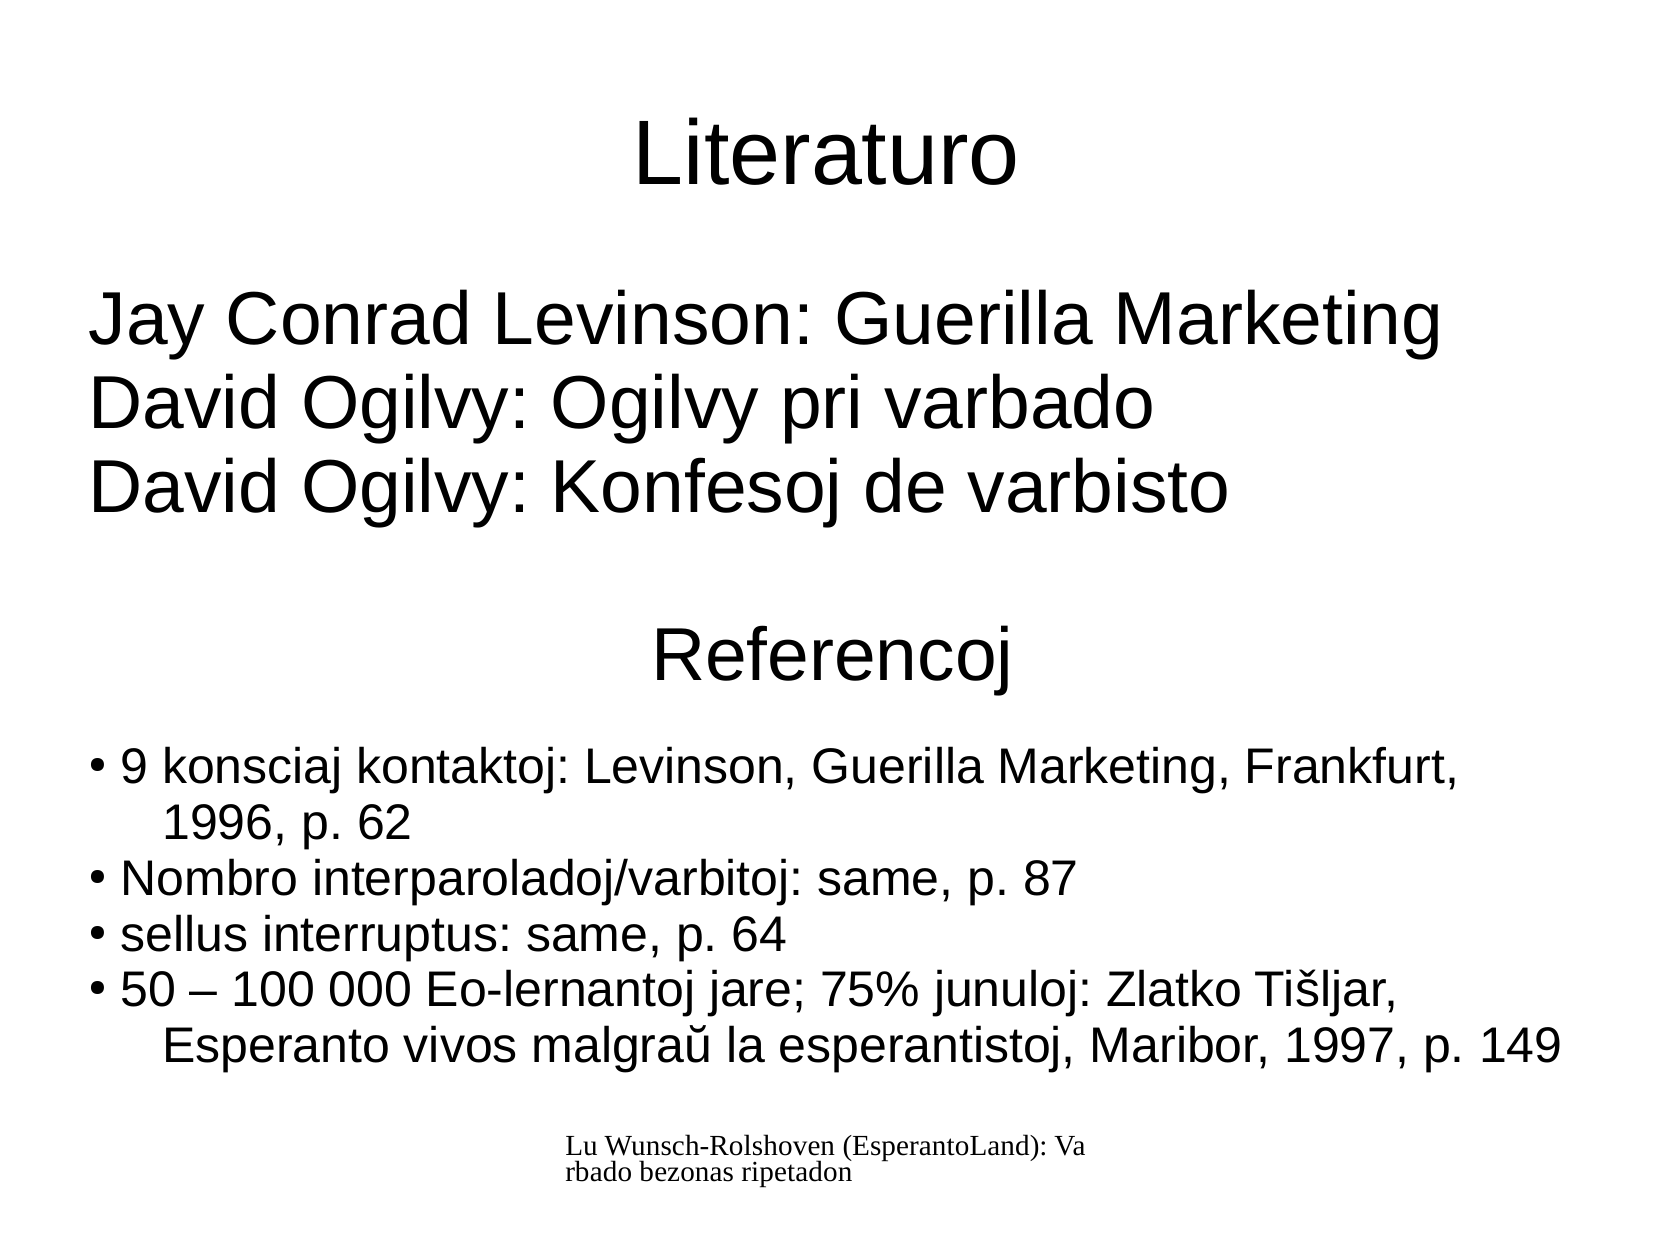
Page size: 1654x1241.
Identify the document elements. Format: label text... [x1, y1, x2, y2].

title Literaturo [82, 49, 1571, 257]
subtitle Jay Conrad Levinson: Guerilla Marketing David Ogilvy: Ogilvy pri varbado David Ogilvy: Konfesoj de varbisto Referencoj 9 konsciaj kontaktoj: Levinson, Guerilla Marketing, Frankfurt, 1996, p. 62 Nombro interparoladoj/varbitoj: same, p. 87 sellus interruptus: same, p. 64 50 – 100 000 Eo-lernantoj jare; 75% junuloj: Zlatko Tišljar, Esperanto vivos malgraŭ la esperantistoj, Maribor, 1997, p. 149 [88, 265, 1577, 1085]
